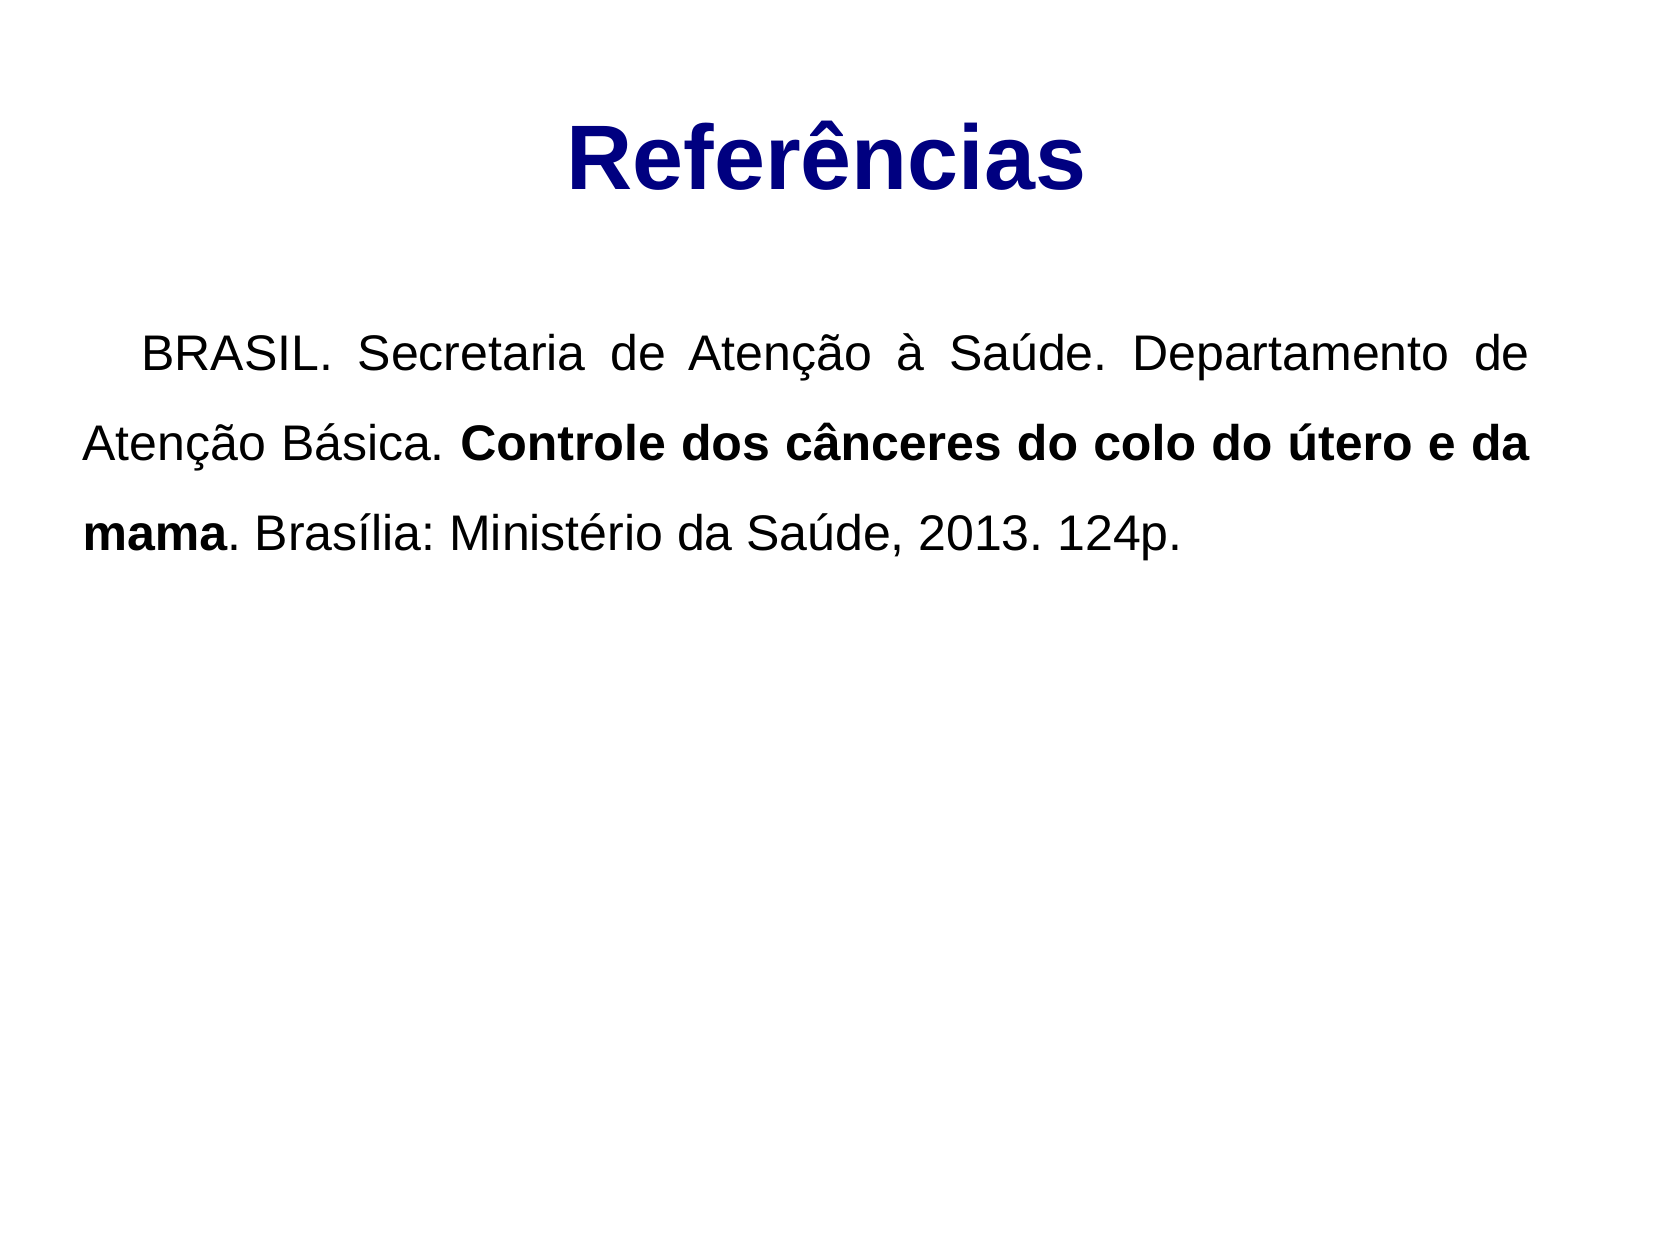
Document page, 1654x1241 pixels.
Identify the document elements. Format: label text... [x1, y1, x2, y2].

list BRASIL. Secretaria de Atenção à Saúde. Departamento de Atenção Básica. Controle dos cânceres do colo do útero e da mama. Brasília: Ministério da Saúde, 2013. 124p. [82, 290, 1571, 1010]
title Referências [82, 97, 1571, 208]
